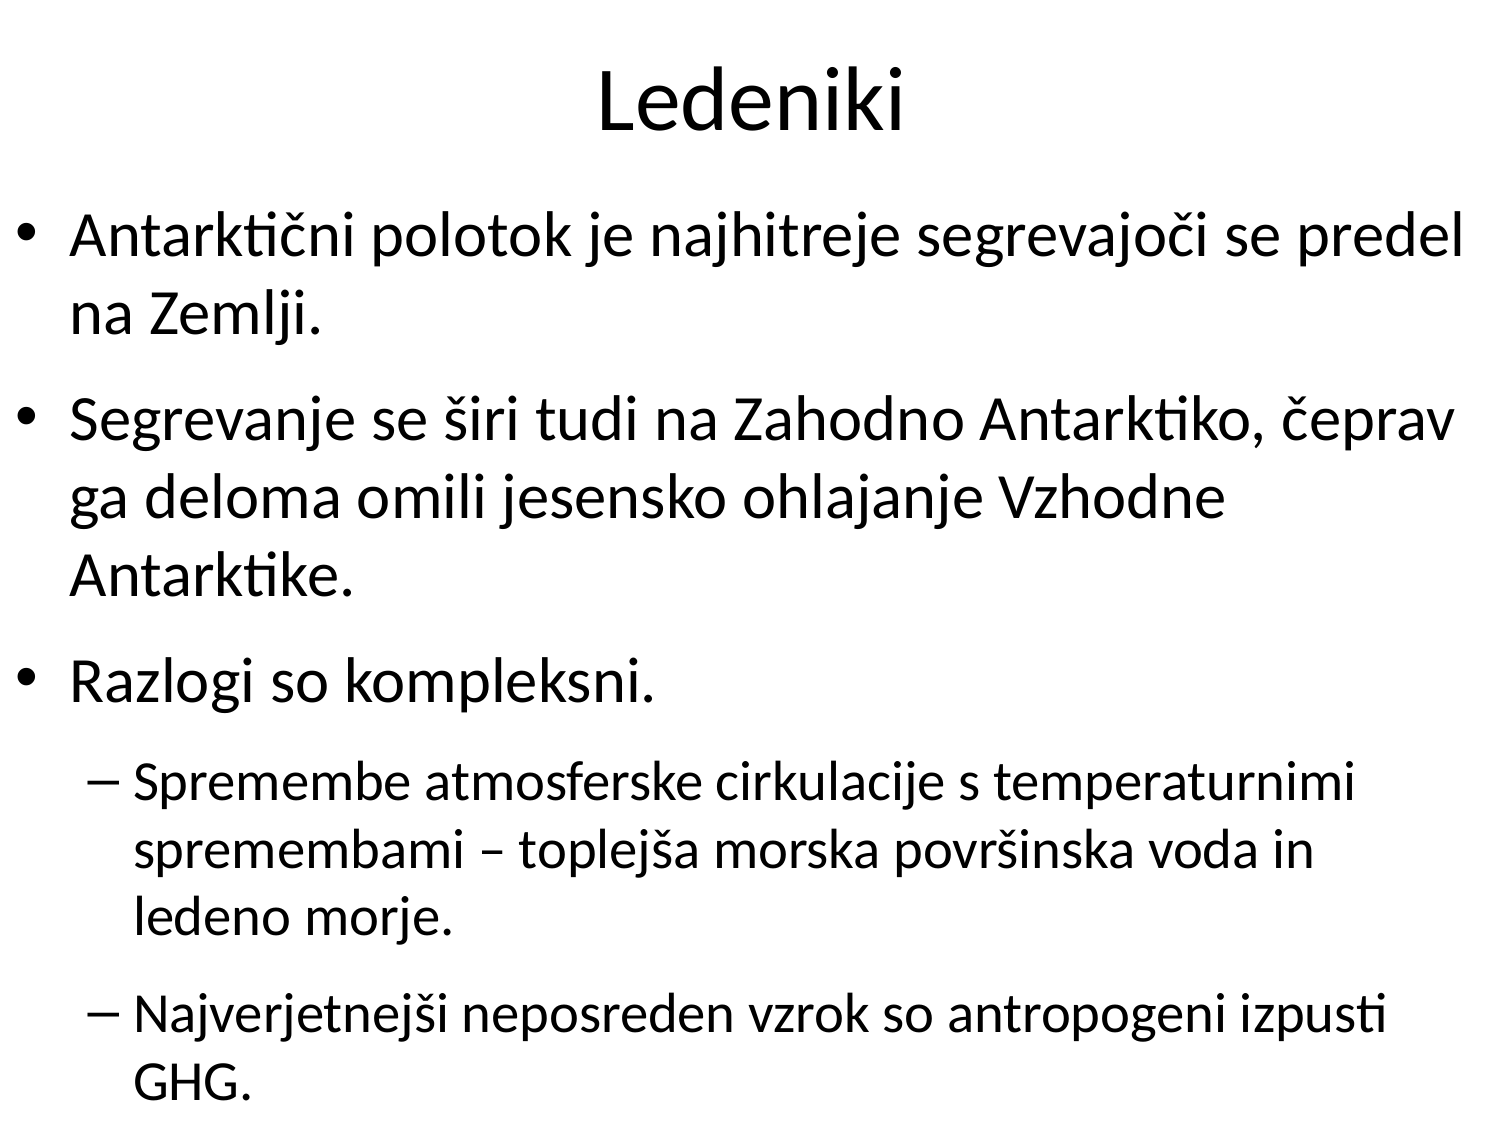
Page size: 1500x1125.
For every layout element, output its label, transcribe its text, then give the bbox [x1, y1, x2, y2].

list Antarktični polotok je najhitreje segrevajoči se predel na Zemlji. Segrevanje se širi tudi na Zahodno Antarktiko, čeprav ga deloma omili jesensko ohlajanje Vzhodne Antarktike. Razlogi so kompleksni. Spremembe atmosferske cirkulacije s temperaturnimi spremembami – toplejša morska površinska voda in ledeno morje. Najverjetnejši neposreden vzrok so antropogeni izpusti GHG. [0, 184, 1500, 1125]
title Ledeniki [76, 0, 1427, 184]
